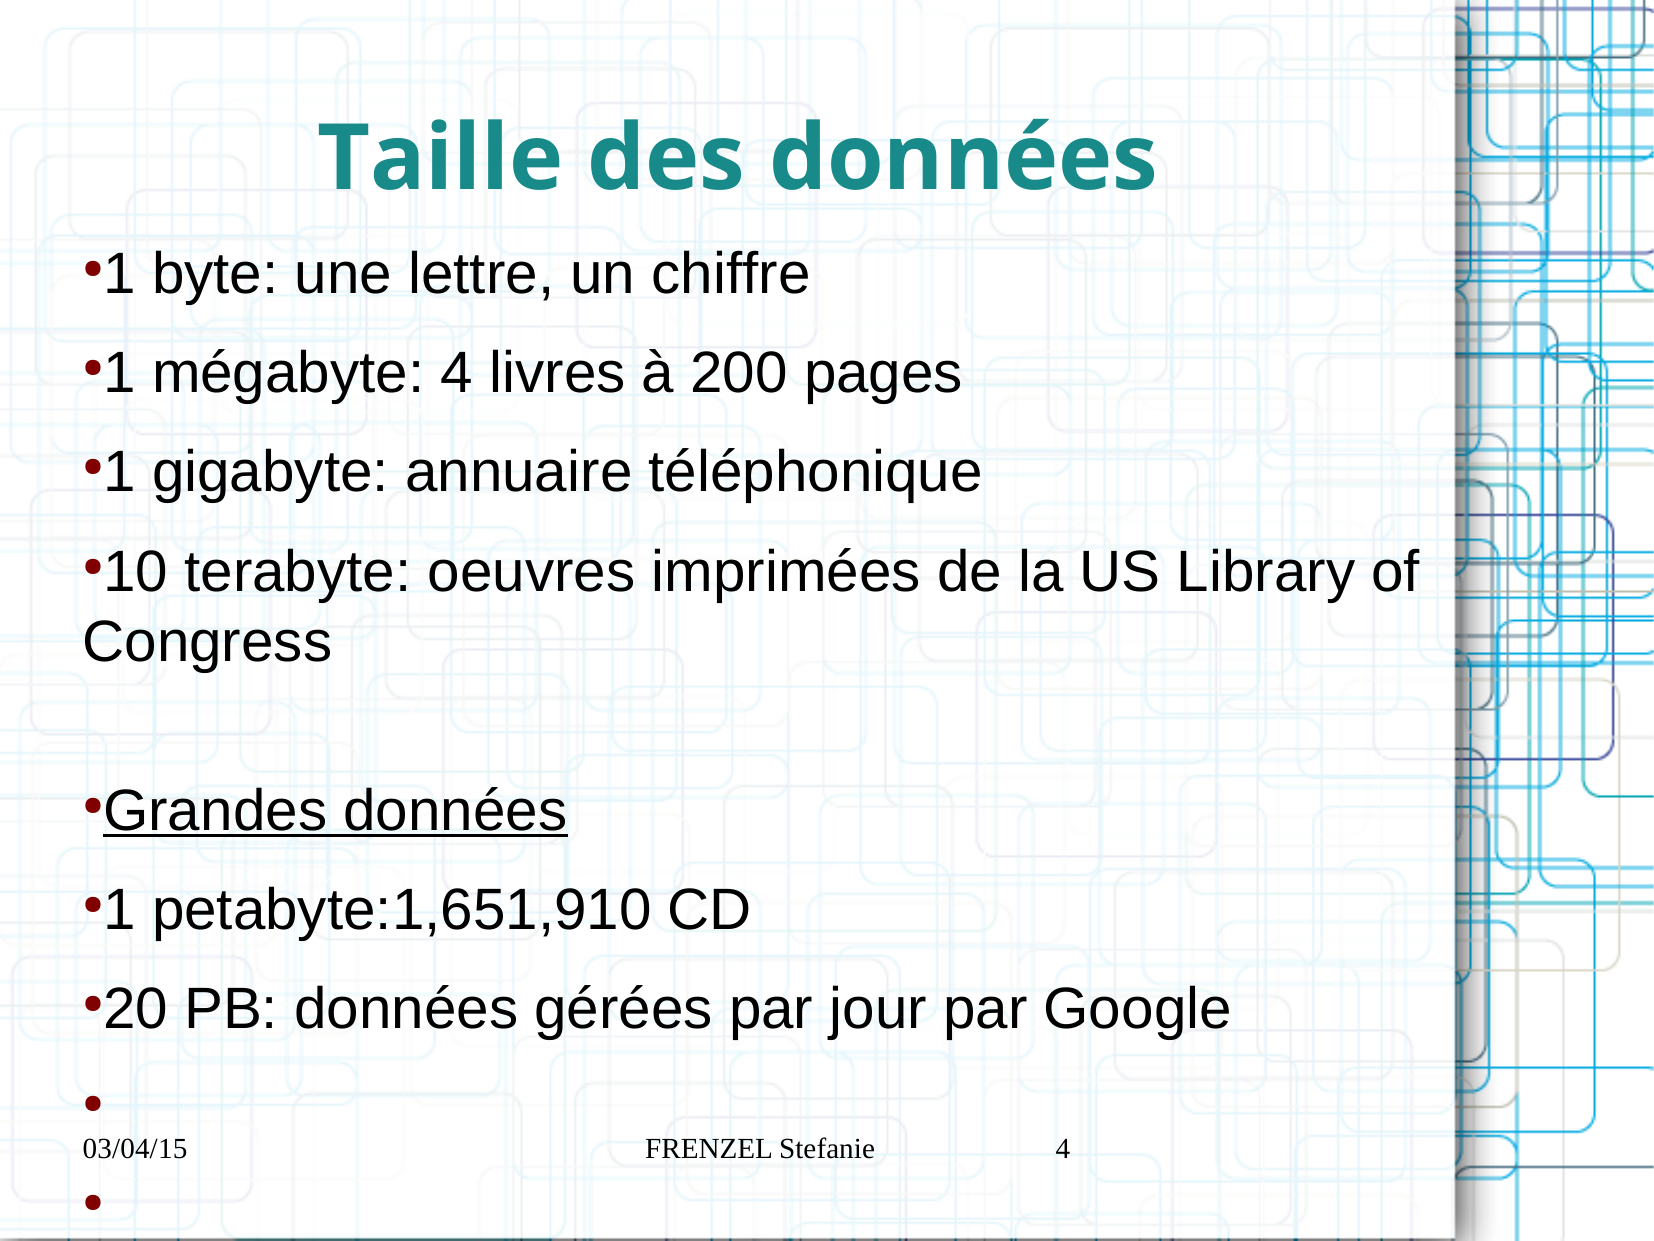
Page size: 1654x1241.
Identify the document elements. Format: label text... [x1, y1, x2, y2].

title Taille des données [59, 49, 1418, 257]
list 1 byte: une lettre, un chiffre 1 mégabyte: 4 livres à 200 pages 1 gigabyte: annuaire téléphonique 10 terabyte: oeuvres imprimées de la US Library of Congress Grandes données 1 petabyte:1,651,910 CD 20 PB: données gérées par jour par Google [82, 235, 1571, 1241]
